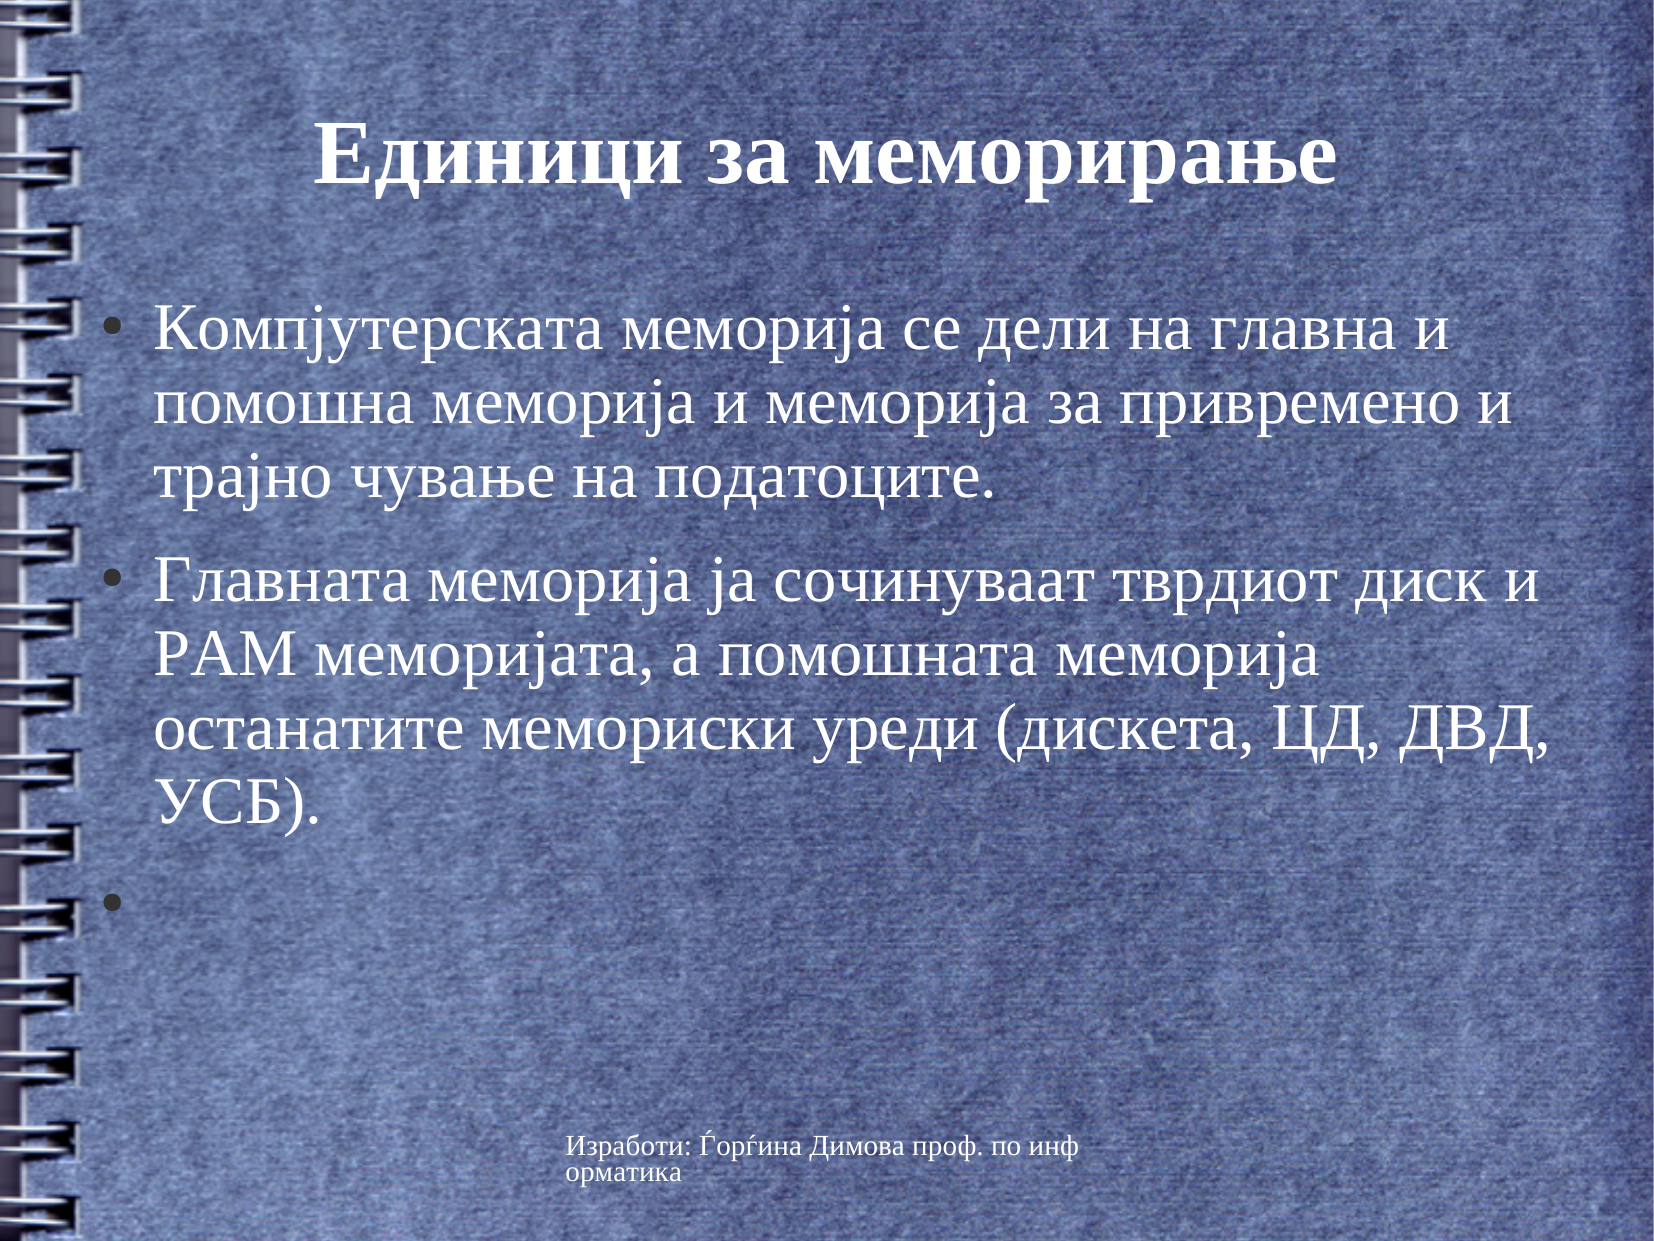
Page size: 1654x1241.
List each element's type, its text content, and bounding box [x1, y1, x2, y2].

list Компјутерската меморија се дели на главна и помошна меморија и меморија за привремено и трајно чување на податоците. Главната меморија ја сочинуваат тврдиот диск и РАМ меморијата, а помошната меморија останатите мемориски уреди (дискета, ЦД, ДВД, УСБ). [82, 290, 1571, 1094]
title Единици за меморирање [82, 56, 1571, 250]
picture [0, 0, 1654, 1241]
